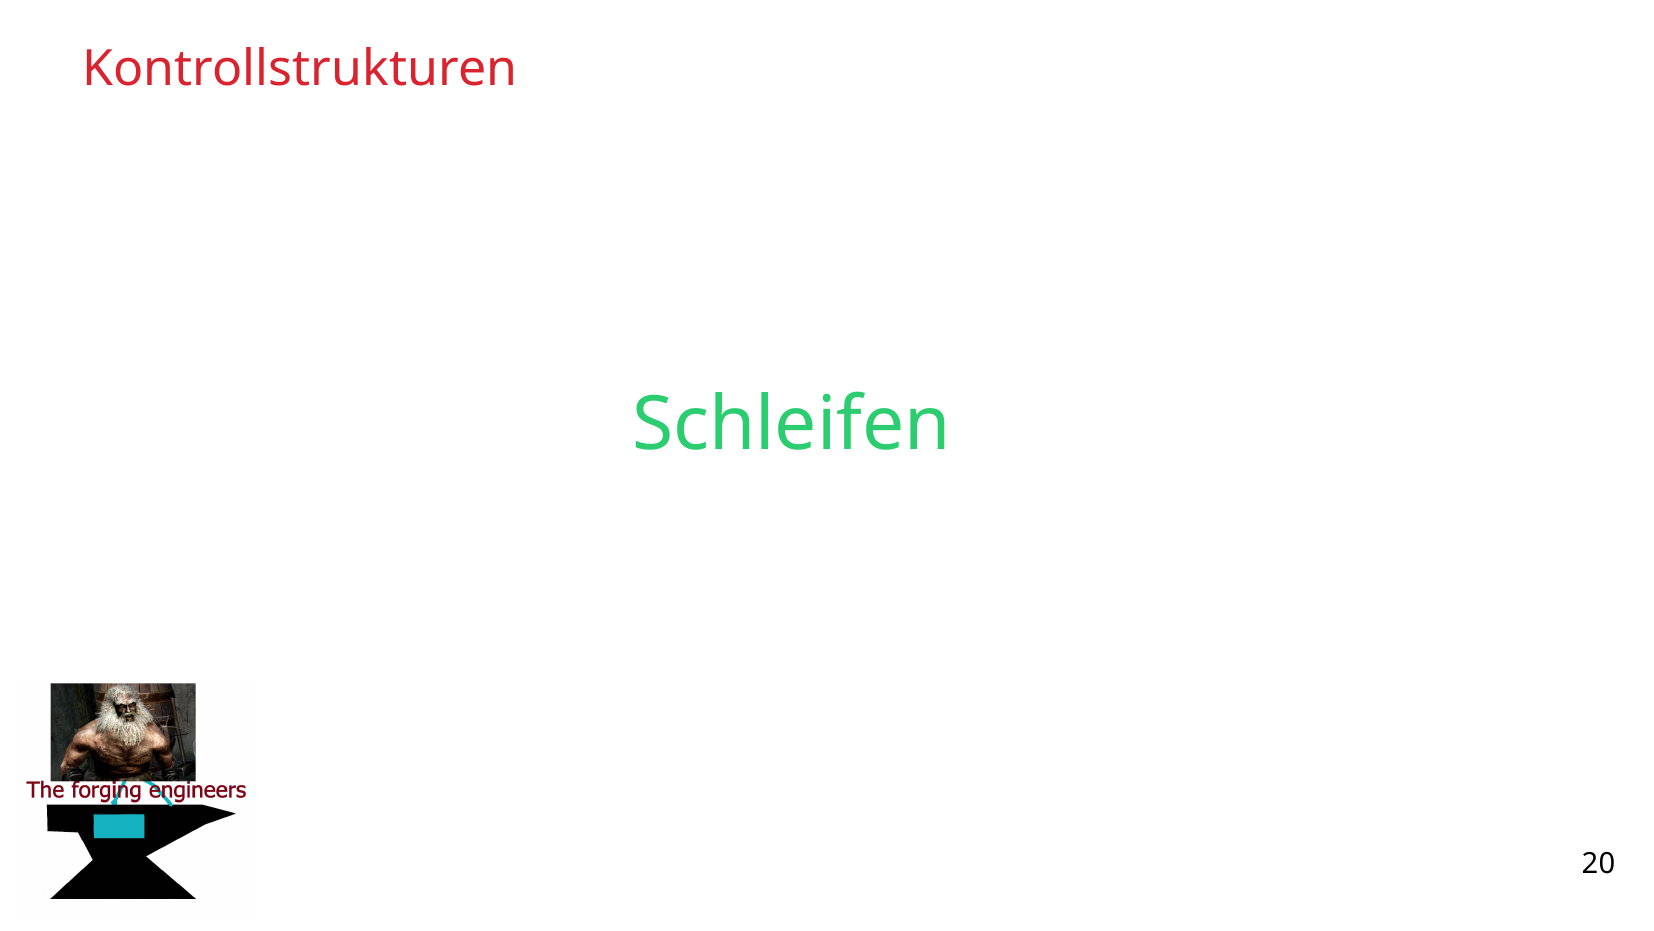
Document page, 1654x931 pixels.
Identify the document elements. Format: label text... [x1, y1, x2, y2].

text_box Schleifen [47, 374, 1536, 466]
title Kontrollstrukturen [82, 37, 1571, 95]
picture [17, 679, 254, 916]
